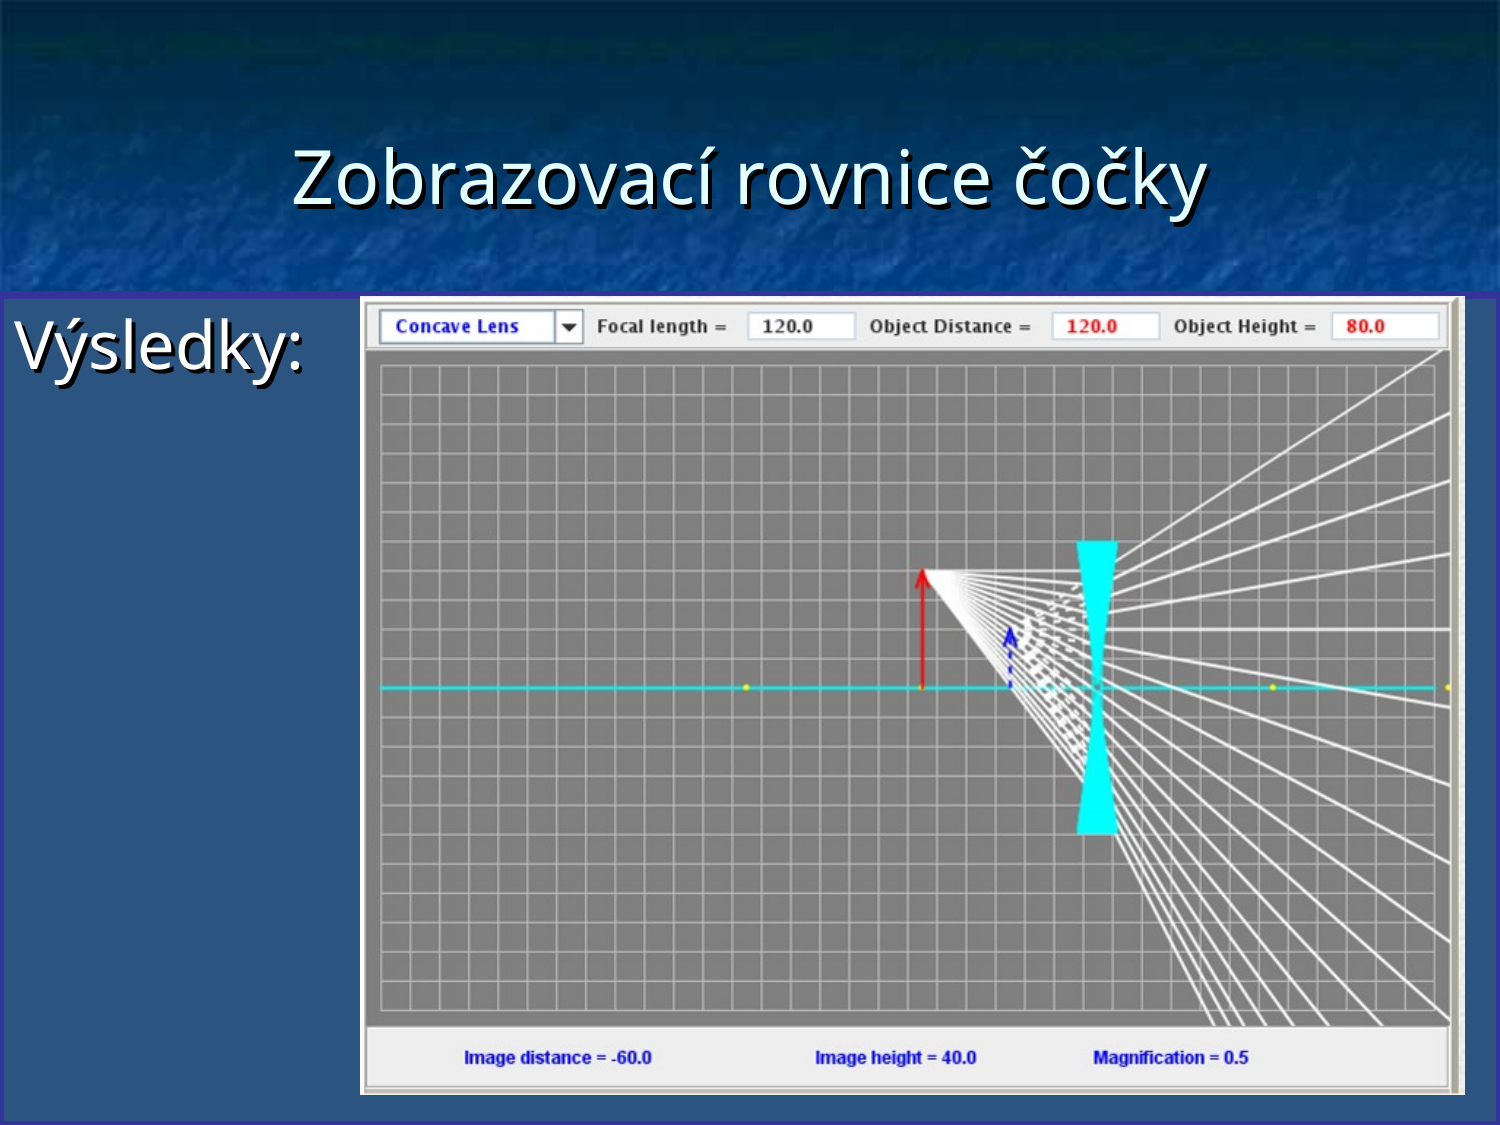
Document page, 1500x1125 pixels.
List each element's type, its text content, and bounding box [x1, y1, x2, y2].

picture [360, 296, 1465, 1095]
title Zobrazovací rovnice čočky [75, 62, 1426, 288]
picture [0, 0, 1500, 291]
list Výsledky: [0, 295, 1500, 1125]
